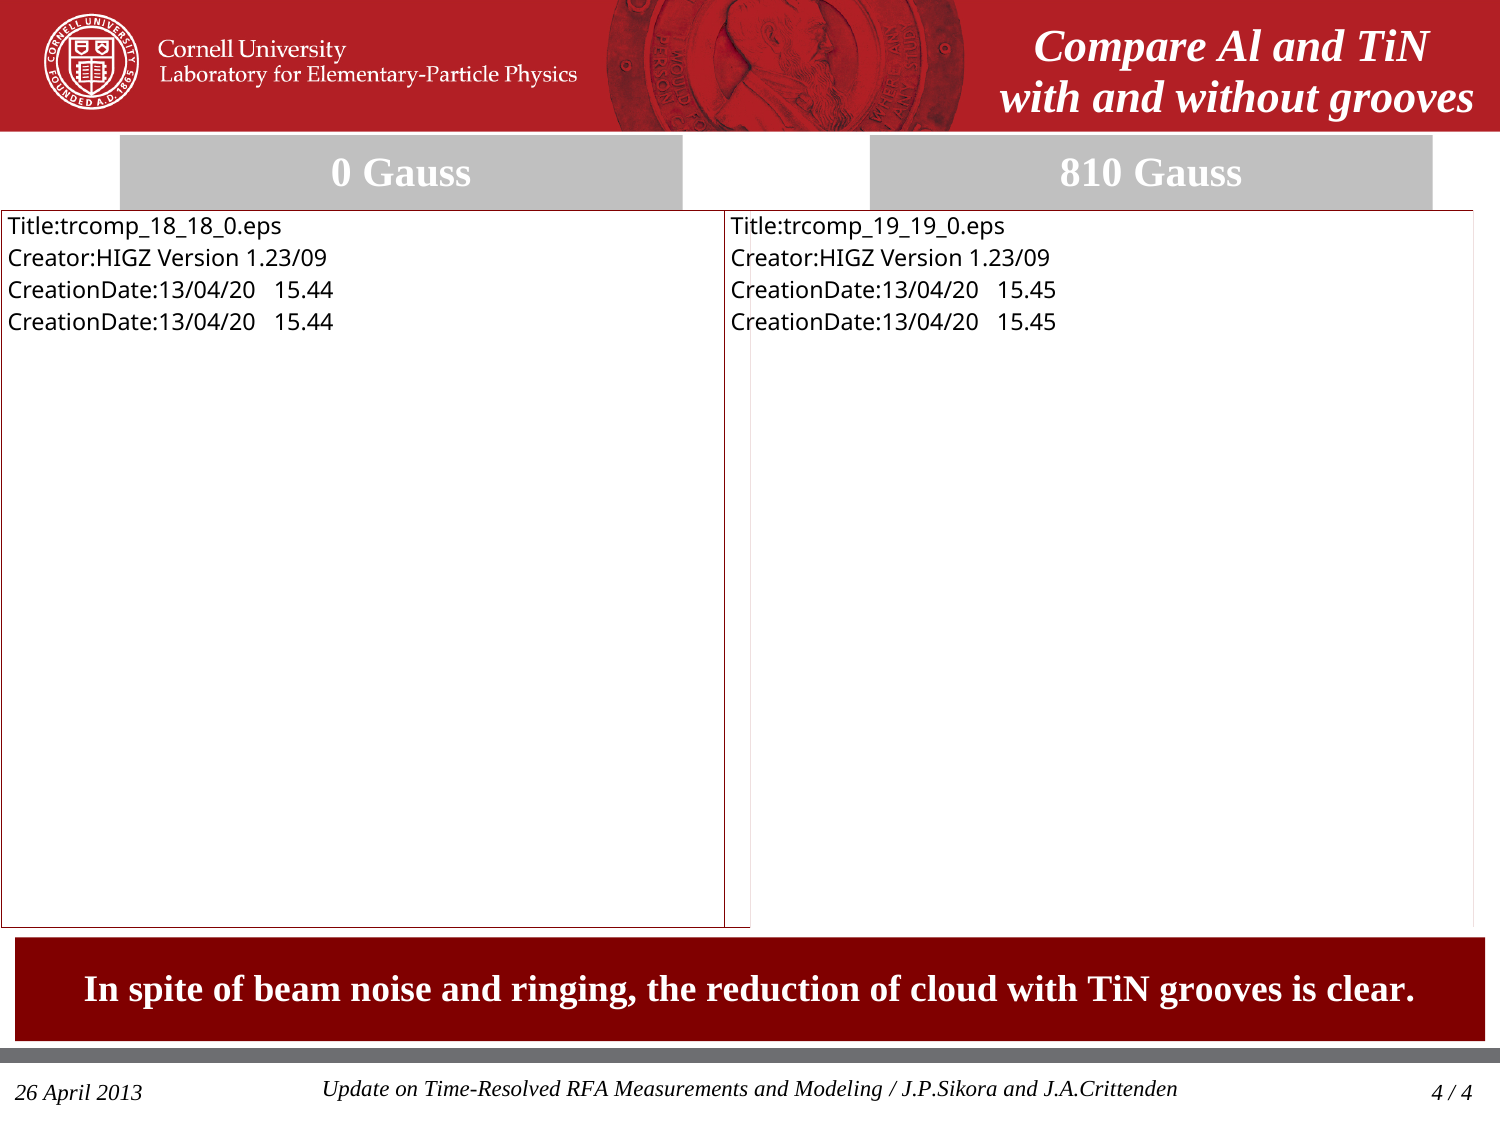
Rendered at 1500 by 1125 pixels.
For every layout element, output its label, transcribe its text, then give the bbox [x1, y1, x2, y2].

picture [0, 0, 1500, 132]
text_box In spite of beam noise and ringing, the reduction of cloud with TiN grooves is clear. [15, 937, 1486, 1042]
text_box 810 Gauss [869, 135, 1433, 208]
text_box 0 Gauss [119, 135, 683, 208]
title Compare Al and TiN with and without grooves [975, 7, 1500, 136]
picture [0, 208, 1474, 928]
